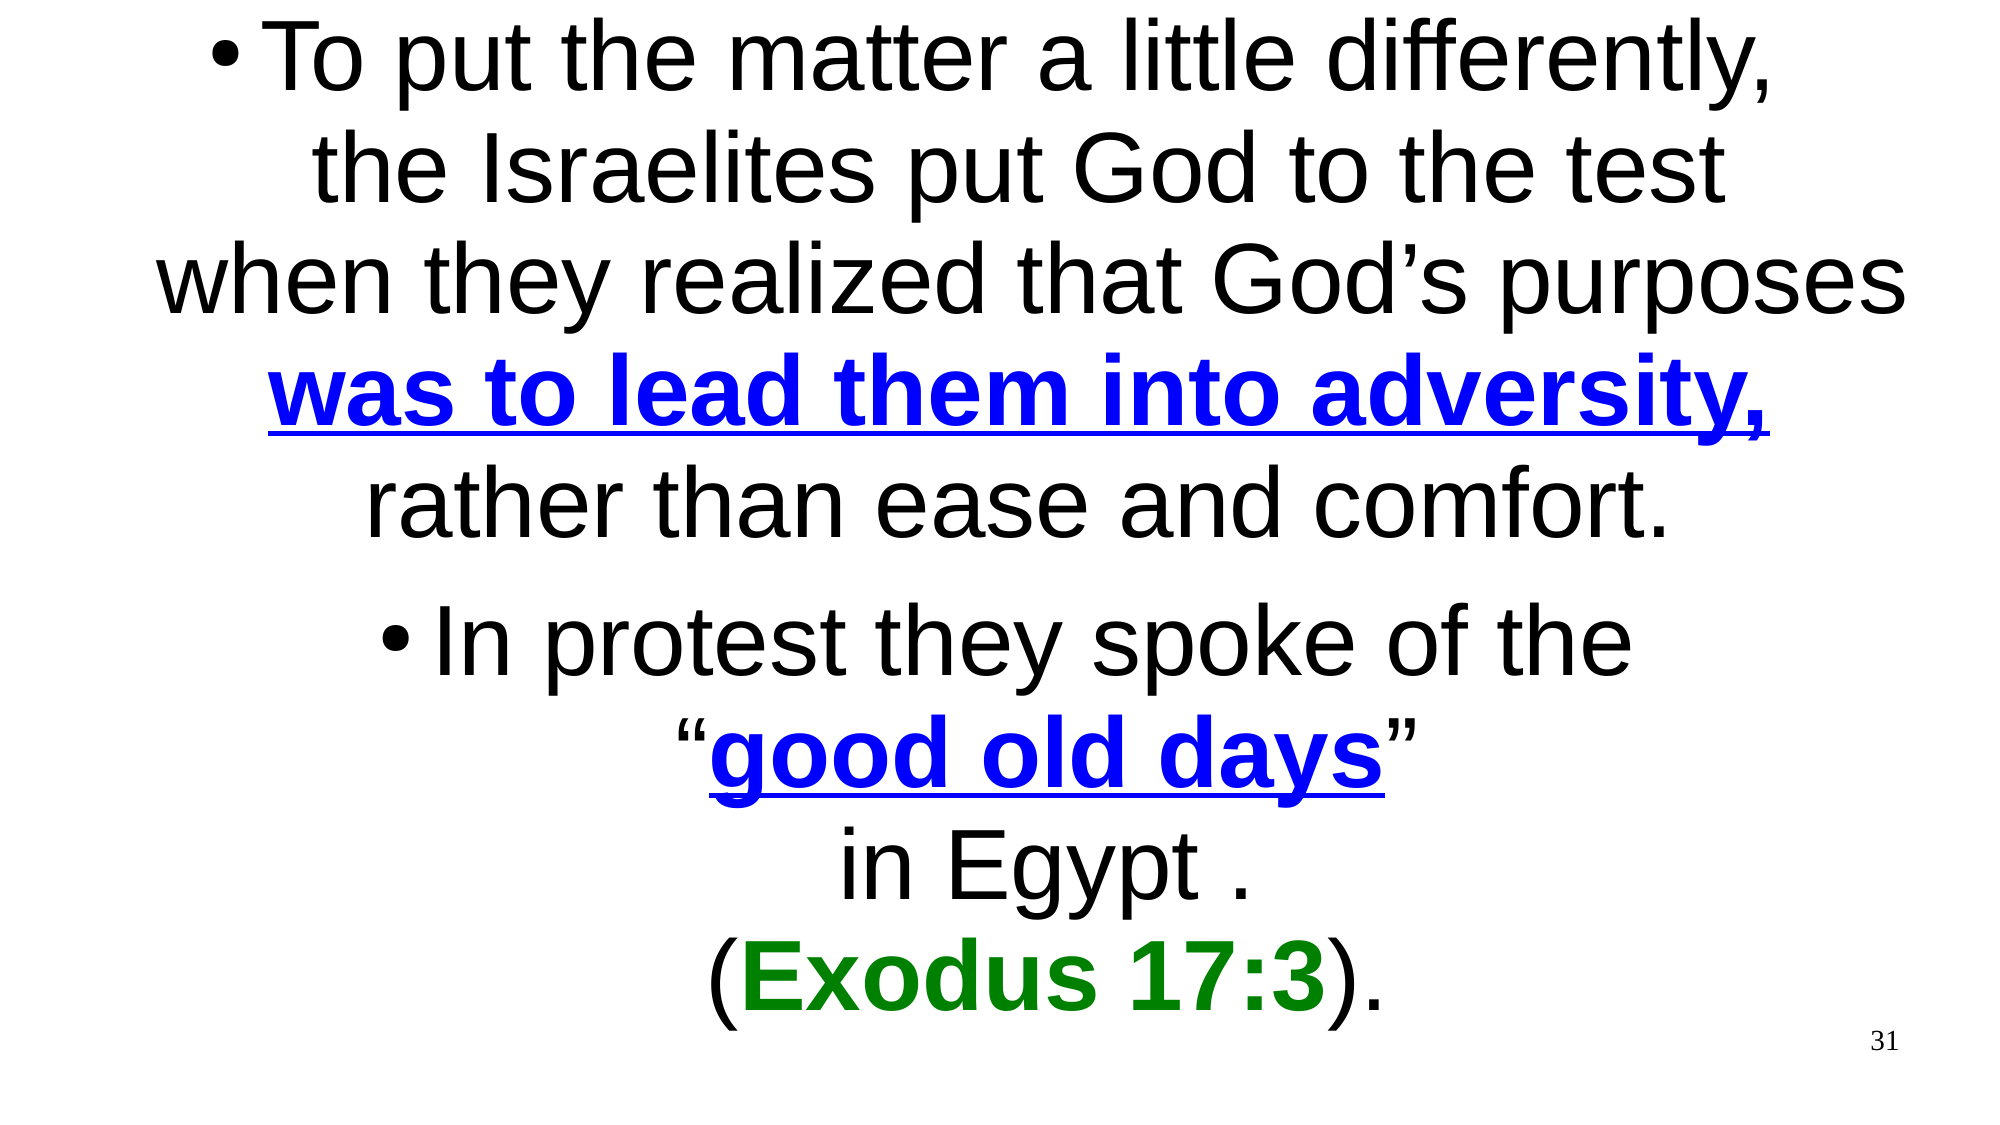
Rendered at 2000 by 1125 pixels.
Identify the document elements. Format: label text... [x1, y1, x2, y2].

list To put the matter a little differently, the Israelites put God to the test when they realized that God’s purposes was to lead them into adversity, rather than ease and comfort. In protest they spoke of the “good old days” in Egypt . (Exodus 17:3). [0, 0, 1996, 1123]
